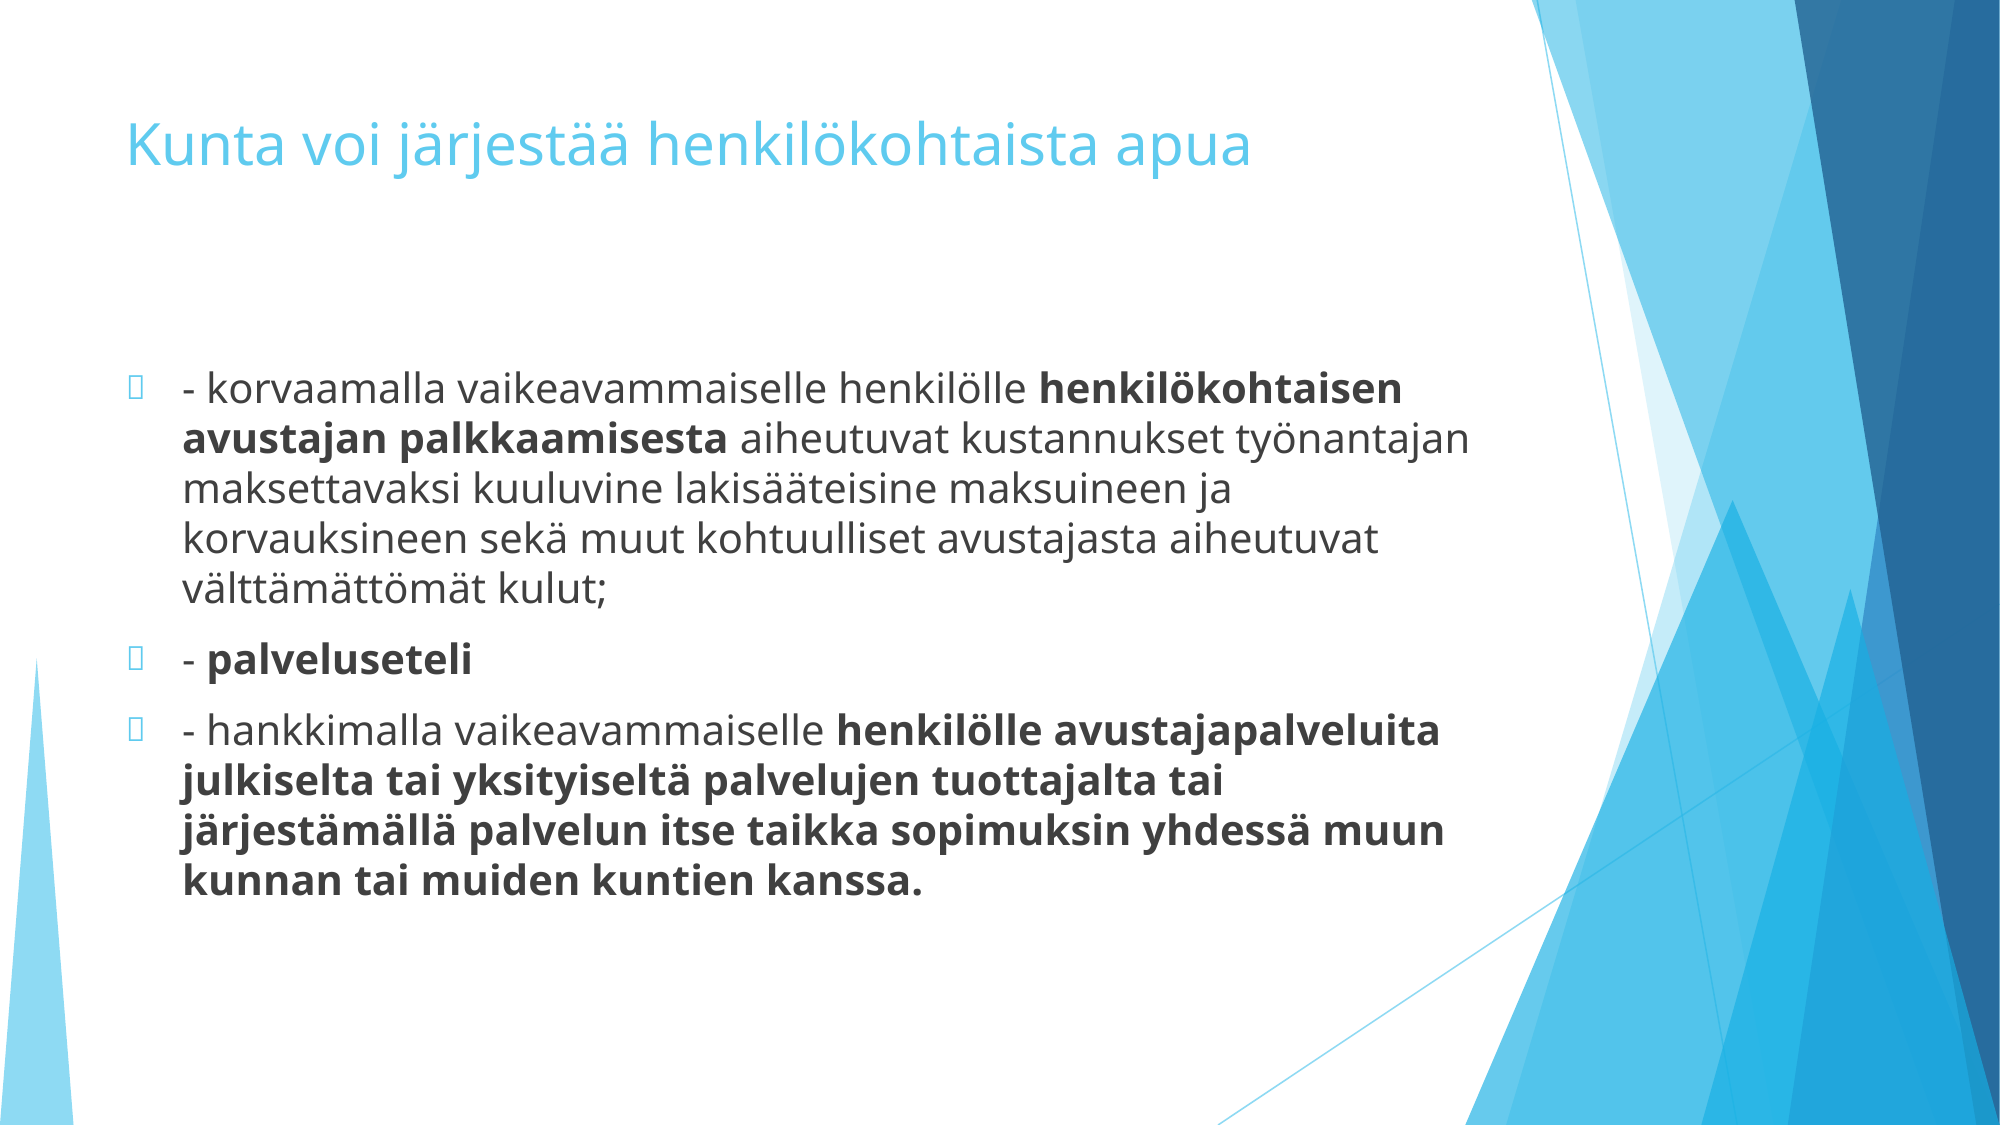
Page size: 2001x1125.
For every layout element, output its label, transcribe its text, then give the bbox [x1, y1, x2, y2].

list - korvaamalla vaikeavammaiselle henkilölle henkilökohtaisen avustajan palkkaamisesta aiheutuvat kustannukset työnantajan maksettavaksi kuuluvine lakisääteisine maksuineen ja korvauksineen sekä muut kohtuulliset avustajasta aiheutuvat välttämättömät kulut; - palveluseteli - hankkimalla vaikeavammaiselle henkilölle avustajapalveluita julkiselta tai yksityiseltä palvelujen tuottajalta tai järjestämällä palvelun itse taikka sopimuksin yhdessä muun kunnan tai muiden kuntien kanssa. [111, 354, 1522, 992]
title Kunta voi järjestää henkilökohtaista apua [111, 99, 1522, 317]
